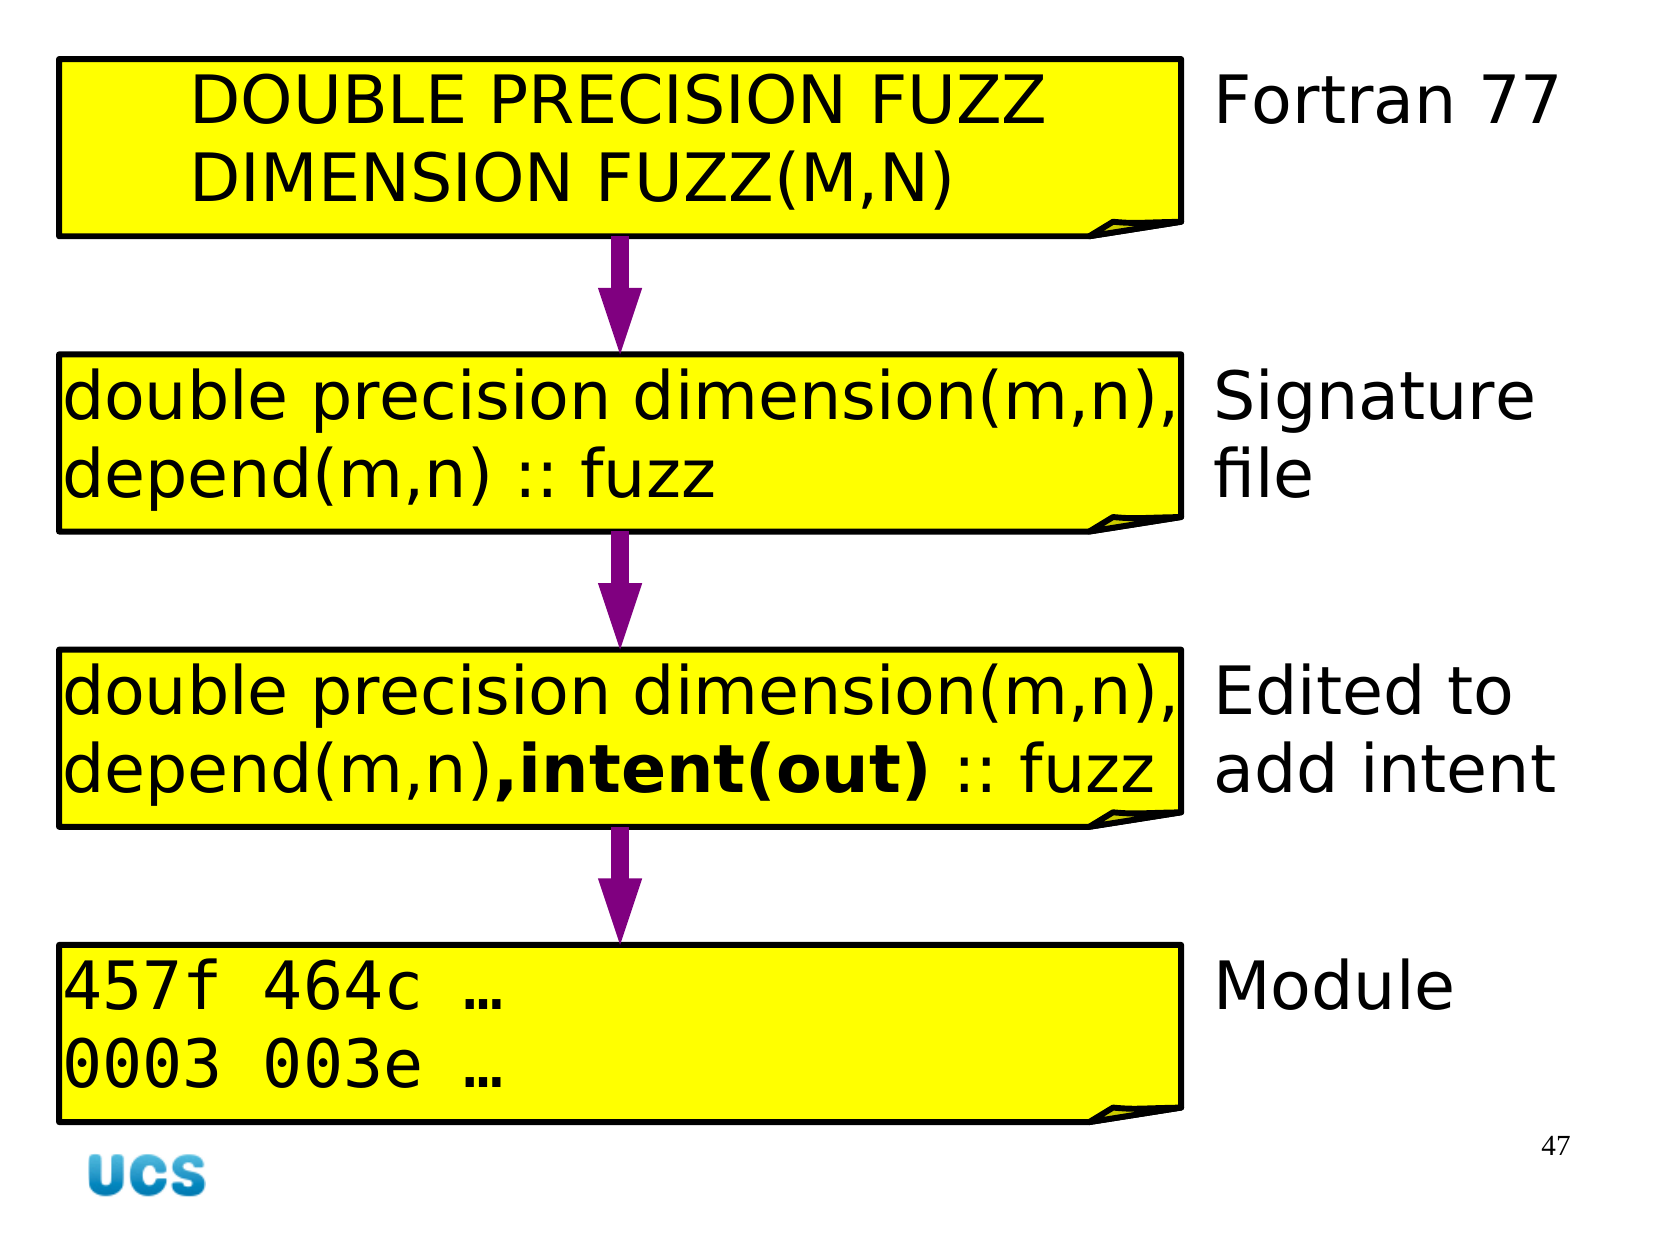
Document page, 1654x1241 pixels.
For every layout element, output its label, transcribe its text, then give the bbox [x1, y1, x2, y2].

text_box double precision dimension(m,n), depend(m,n) :: fuzz [59, 354, 1182, 532]
text_box DOUBLE PRECISION FUZZ DIMENSION FUZZ(M,N) [59, 59, 1182, 237]
text_box 457f 464c … 0003 003e … [59, 944, 1182, 1123]
picture [88, 1153, 206, 1198]
text_box Module [1210, 944, 1459, 1029]
text_box Edited to add intent [1210, 649, 1560, 812]
text_box Signature file [1210, 354, 1540, 516]
text_box double precision dimension(m,n), depend(m,n),intent(out) :: fuzz [59, 649, 1182, 827]
text_box Fortran 77 [1210, 59, 1567, 143]
